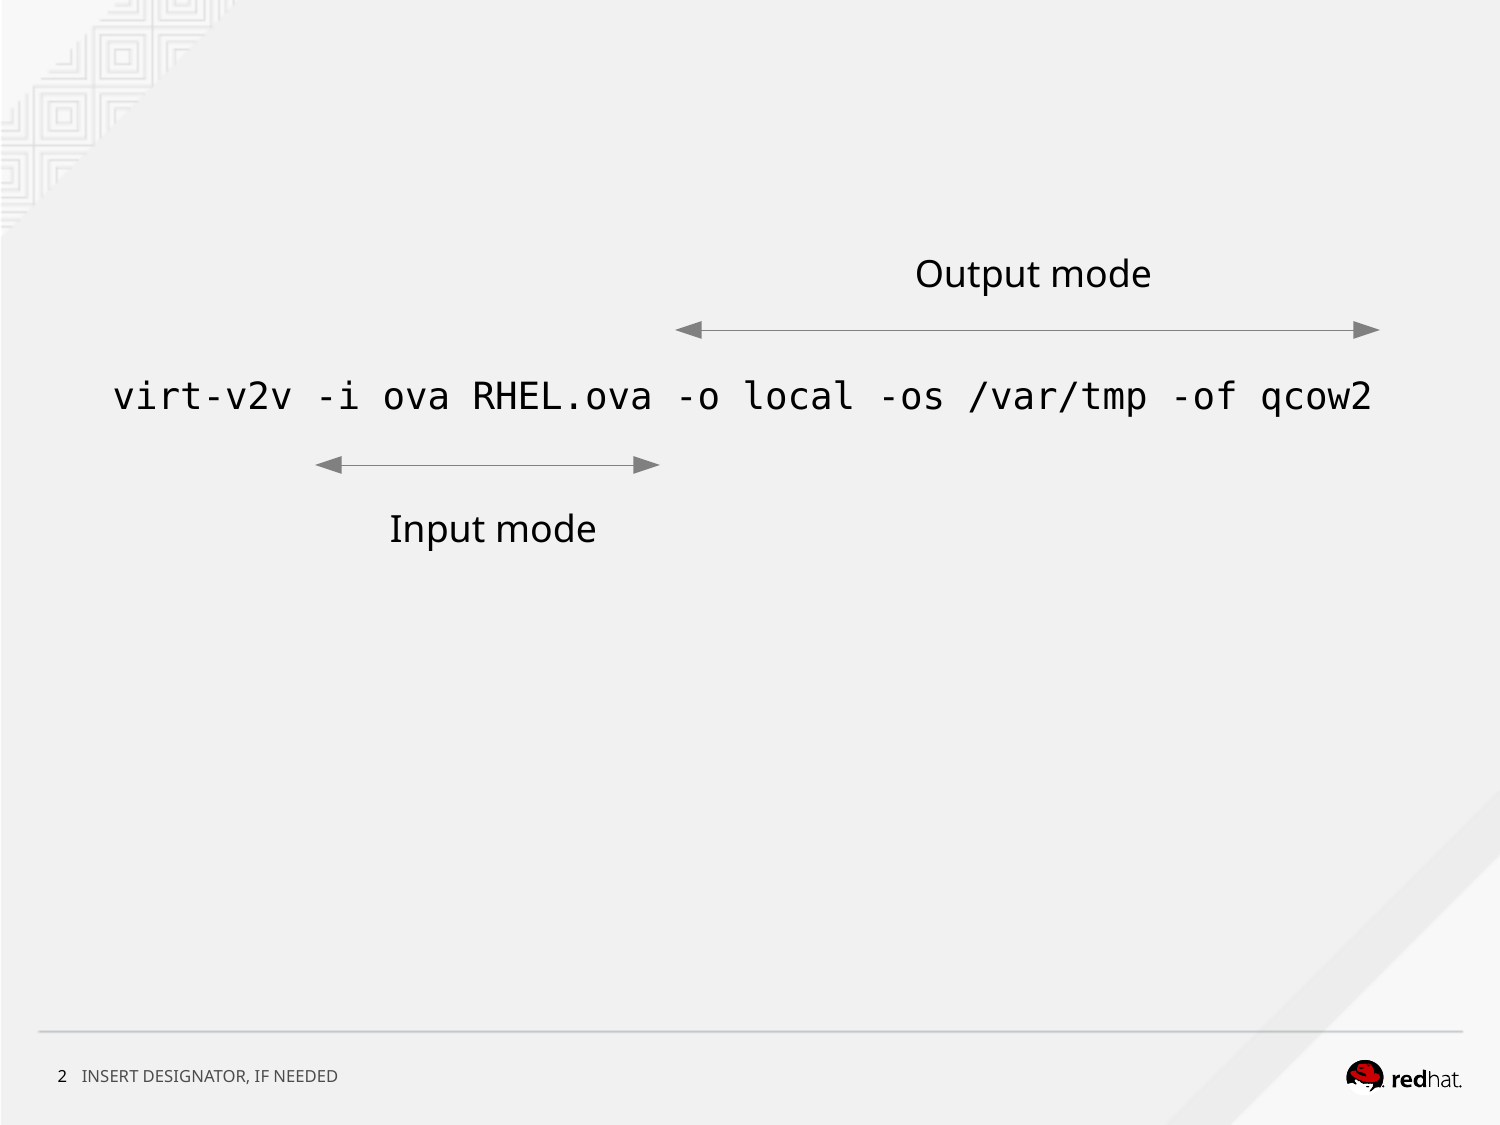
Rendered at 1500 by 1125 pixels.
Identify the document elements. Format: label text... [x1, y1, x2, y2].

text_box Input mode [375, 495, 736, 554]
text_box Output mode [900, 239, 1321, 299]
text_box virt-v2v -i ova RHEL.ova -o local -os /var/tmp -of qcow2 [112, 374, 1388, 423]
picture [0, 0, 1500, 1125]
